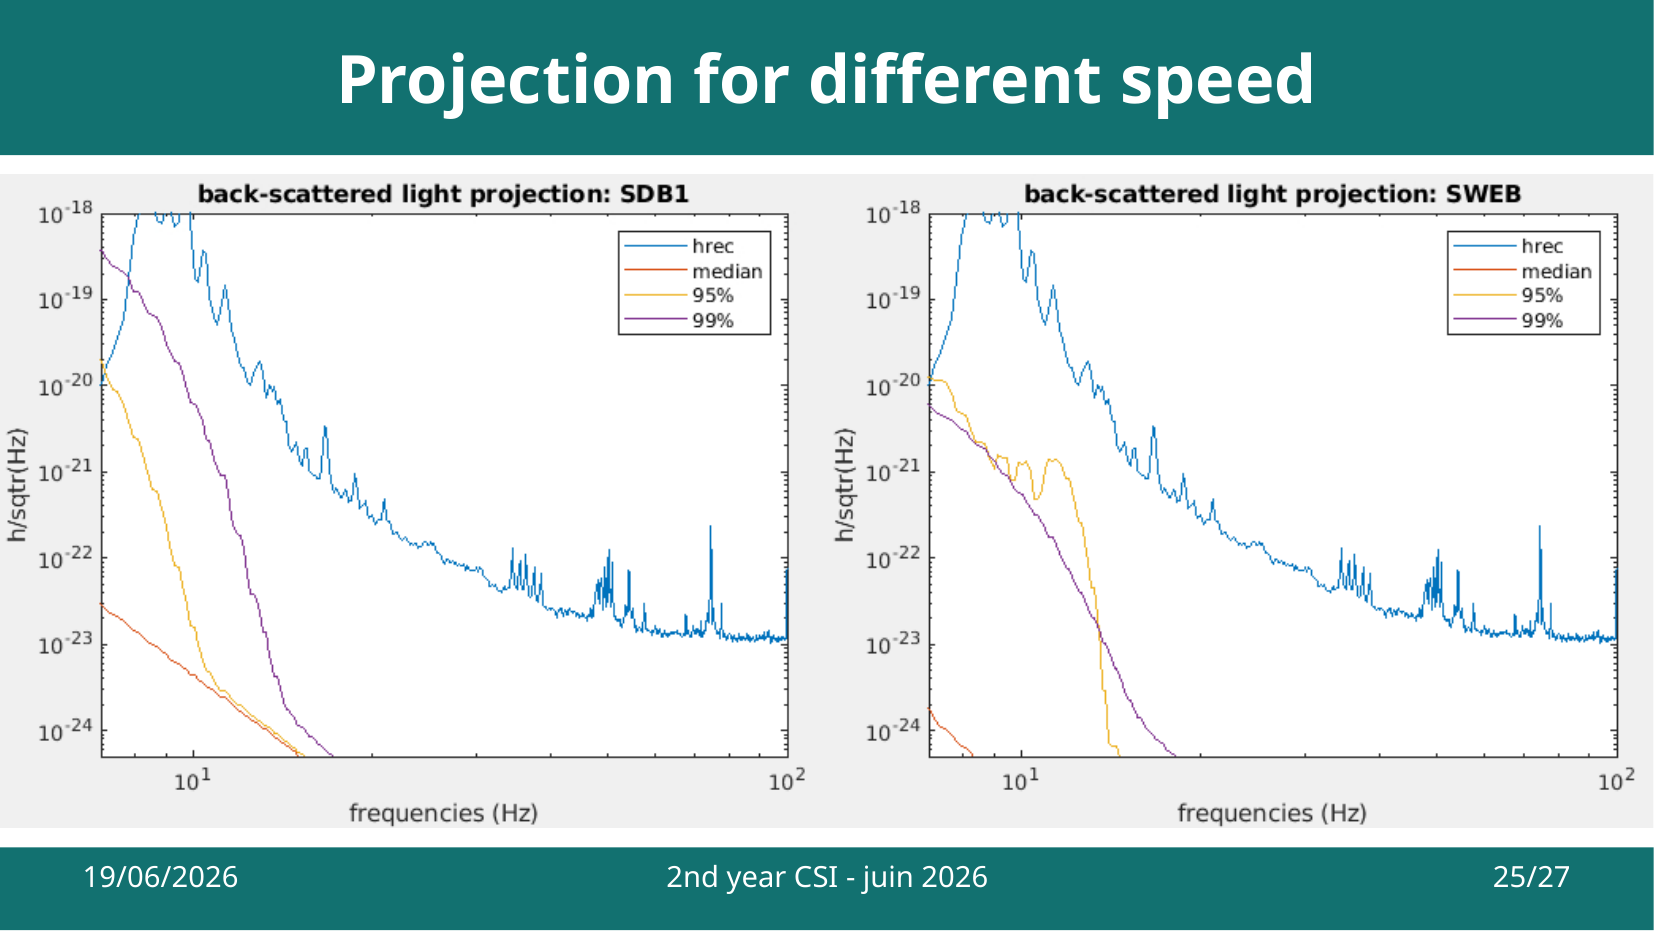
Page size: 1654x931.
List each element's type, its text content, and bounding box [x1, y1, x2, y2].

title Projection for different speed [0, 0, 1654, 156]
picture [0, 174, 1654, 828]
